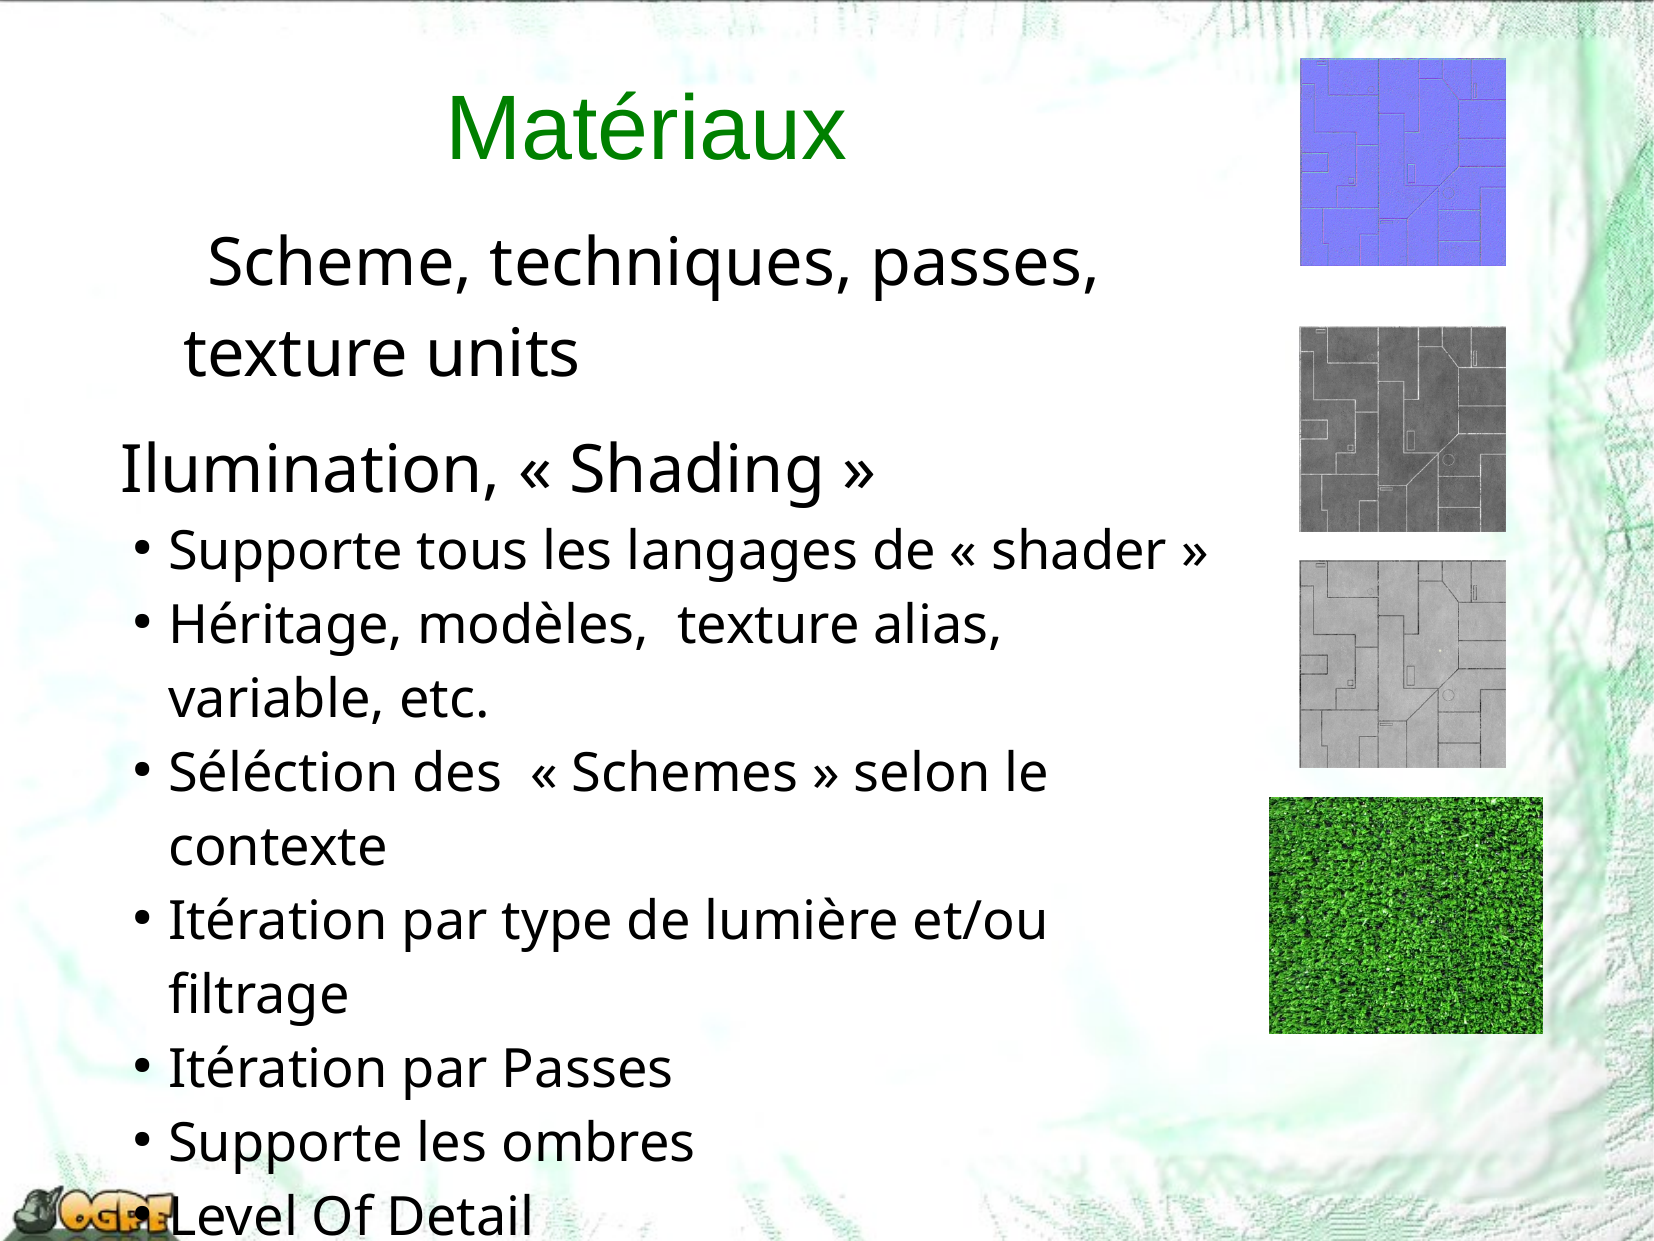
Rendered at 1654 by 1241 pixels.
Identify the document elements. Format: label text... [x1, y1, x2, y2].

picture [0, 0, 1654, 1241]
title Matériaux [82, 49, 1211, 207]
text_box Scheme, techniques, passes, texture units [168, 206, 1211, 413]
text_box Ilumination, « Shading » Supporte tous les langages de « shader » Héritage, modèles, texture alias, variable, etc. Séléction des « Schemes » selon le contexte Itération par type de lumière et/ou filtrage Itération par Passes Supporte les ombres Level Of Detail [82, 413, 1241, 1048]
